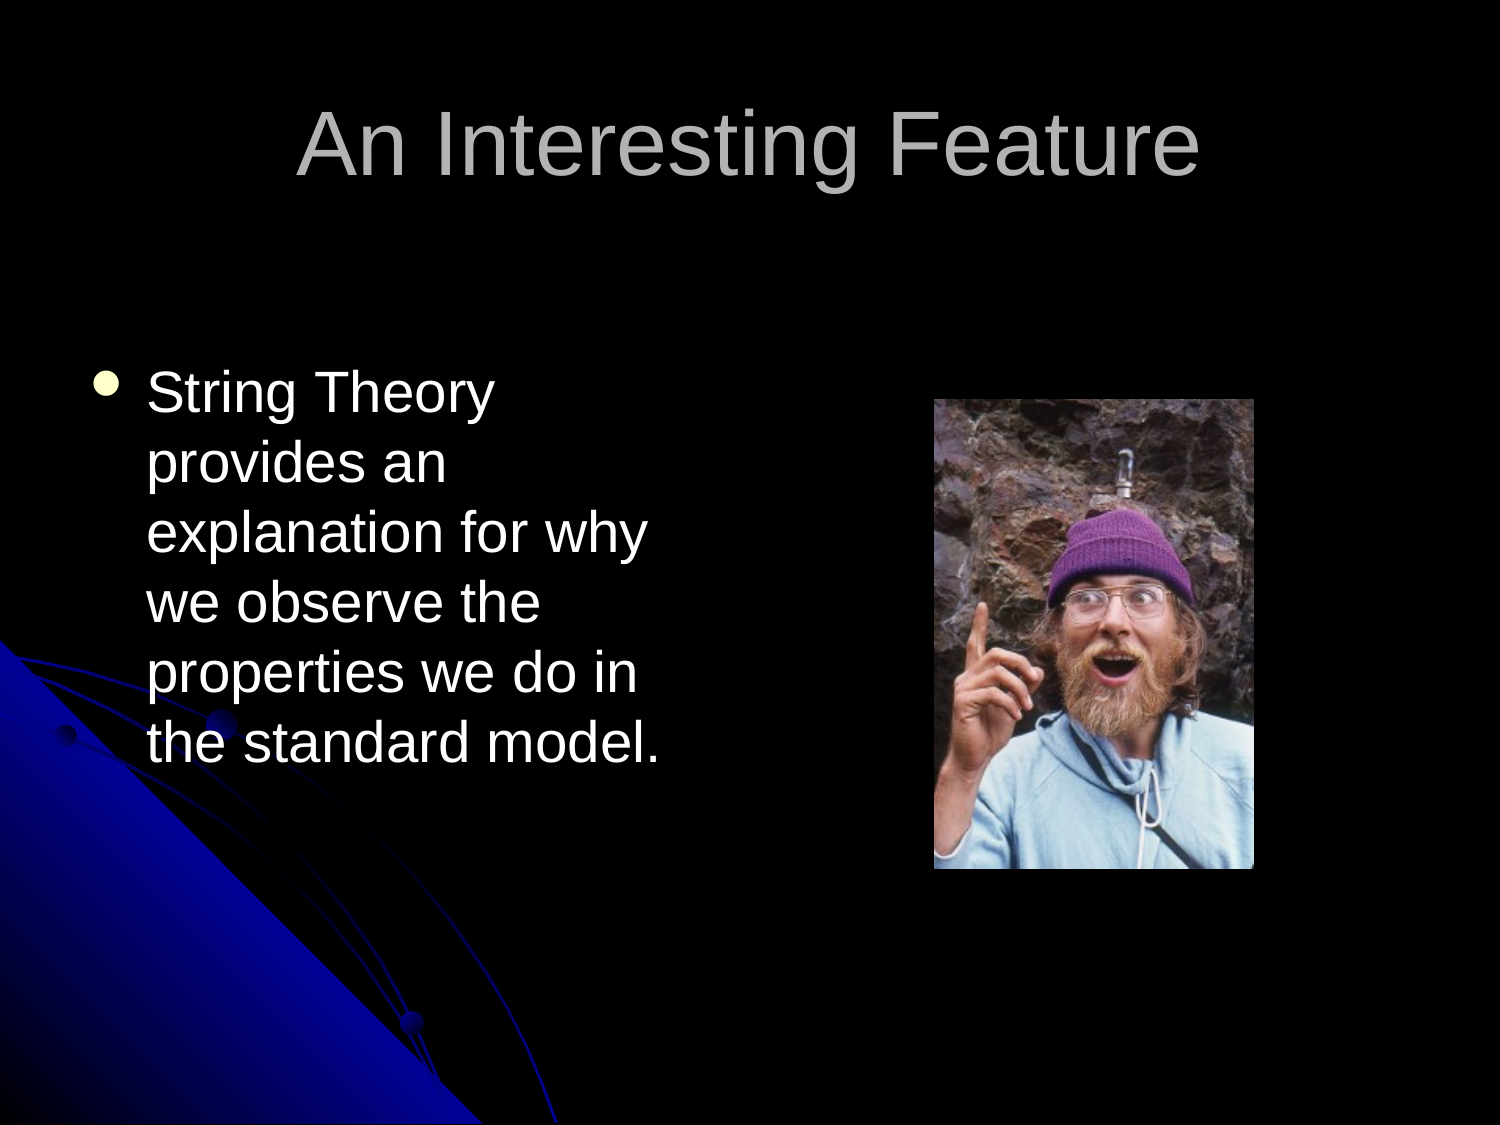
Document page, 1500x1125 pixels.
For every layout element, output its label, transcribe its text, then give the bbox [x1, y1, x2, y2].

picture [934, 399, 1254, 869]
list String Theory provides an explanation for why we observe the properties we do in the standard model. [75, 262, 738, 1006]
title An Interesting Feature [75, 45, 1426, 233]
